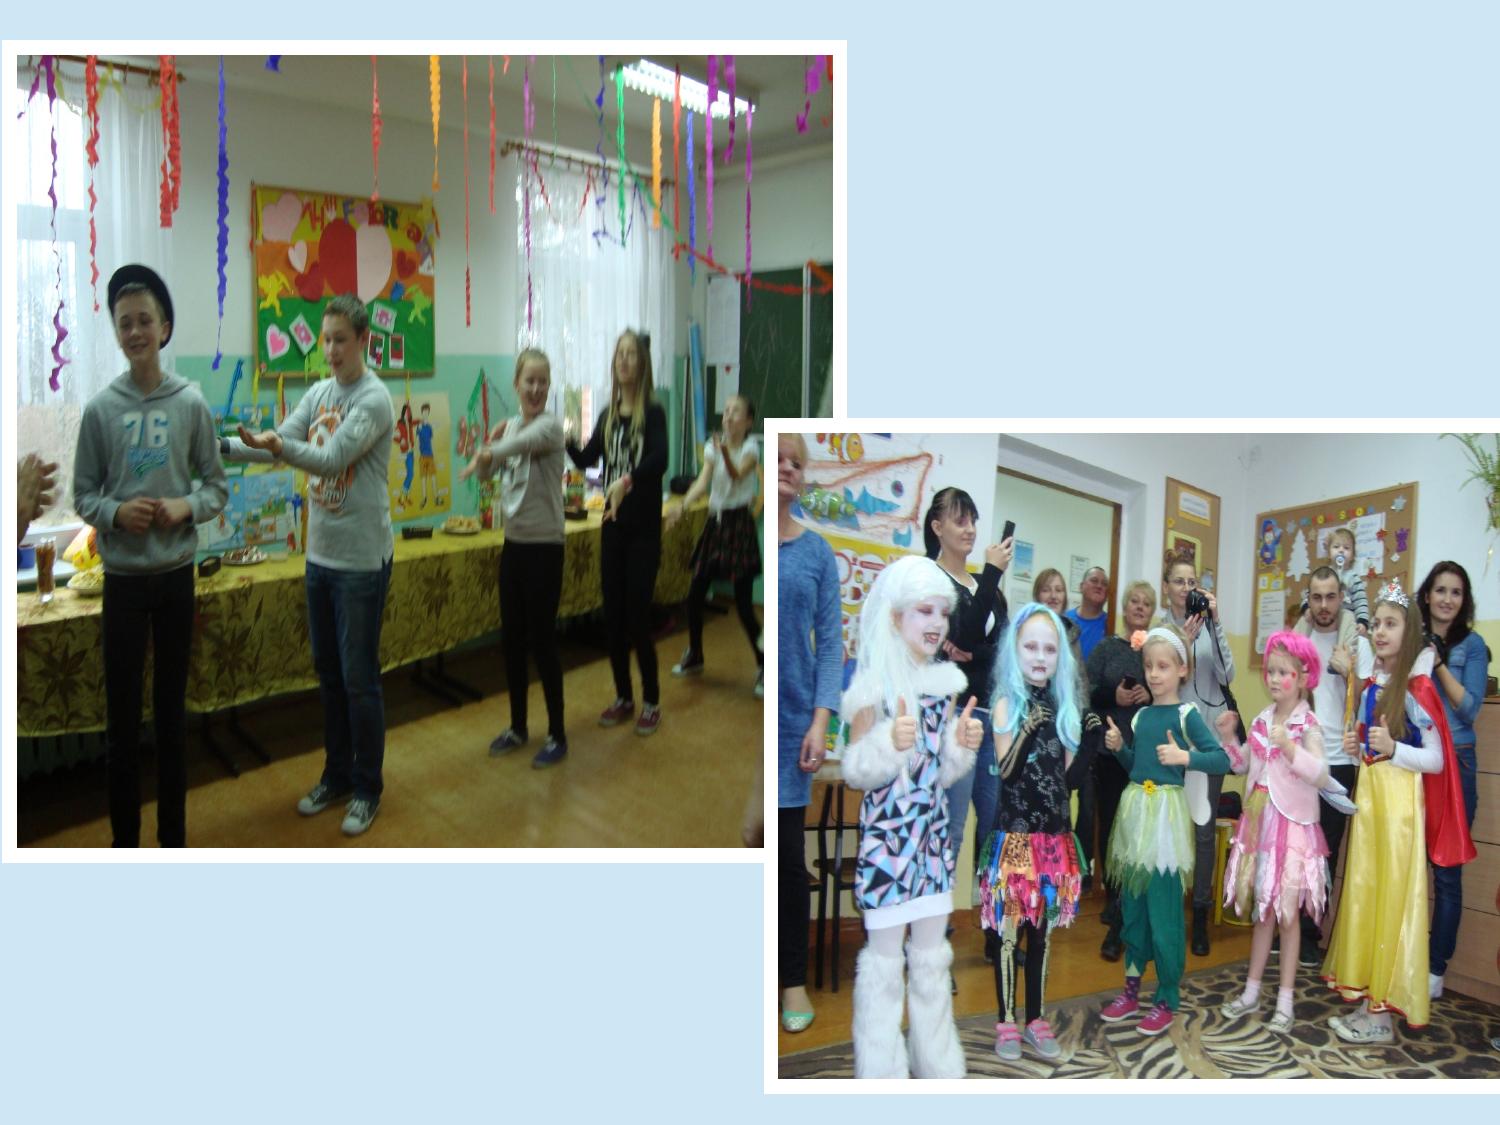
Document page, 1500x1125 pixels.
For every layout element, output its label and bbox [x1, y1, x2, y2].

picture [778, 432, 1500, 1080]
picture [17, 54, 833, 849]
